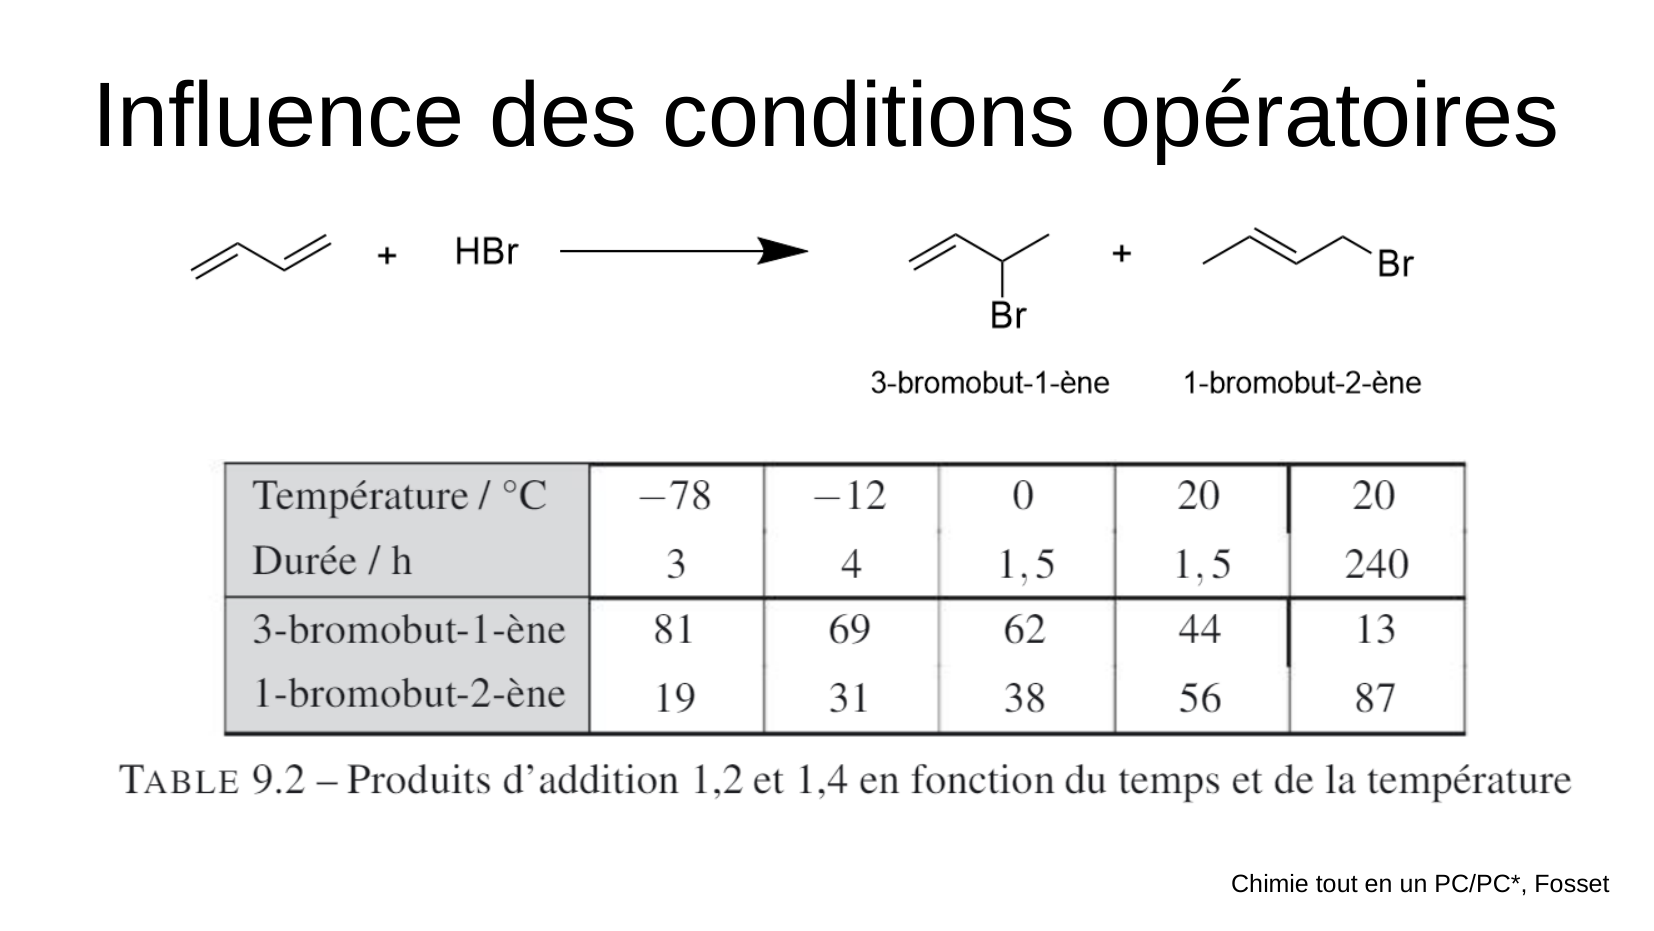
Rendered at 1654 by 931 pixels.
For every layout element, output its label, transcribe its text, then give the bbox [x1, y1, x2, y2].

picture [64, 459, 1595, 827]
title Influence des conditions opératoires [82, 37, 1571, 193]
picture [153, 177, 1489, 431]
text_box Chimie tout en un PC/PC*, Fosset [1216, 862, 1654, 906]
